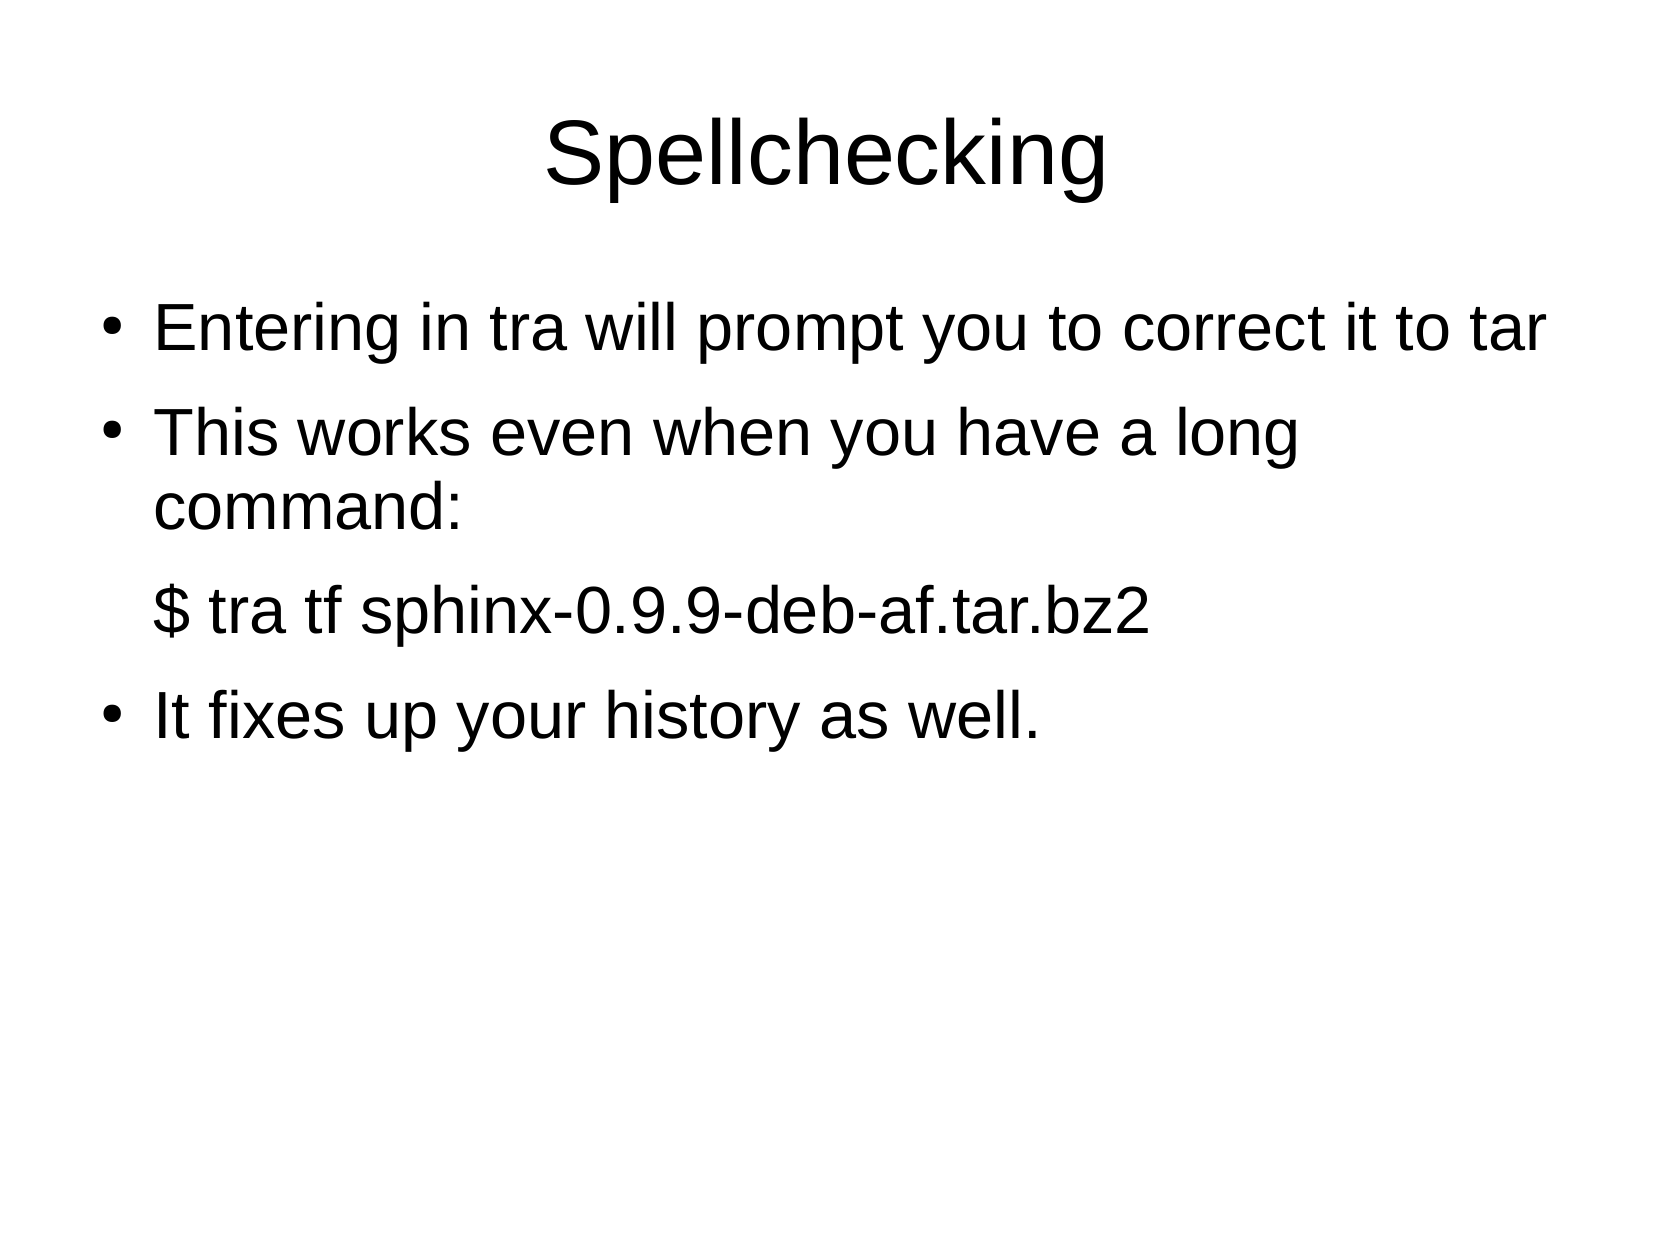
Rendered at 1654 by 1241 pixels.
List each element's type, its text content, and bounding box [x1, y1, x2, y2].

list Entering in tra will prompt you to correct it to tar This works even when you have a long command: $ tra tf sphinx-0.9.9-deb-af.tar.bz2 It fixes up your history as well. [82, 290, 1571, 1109]
title Spellchecking [82, 49, 1571, 257]
